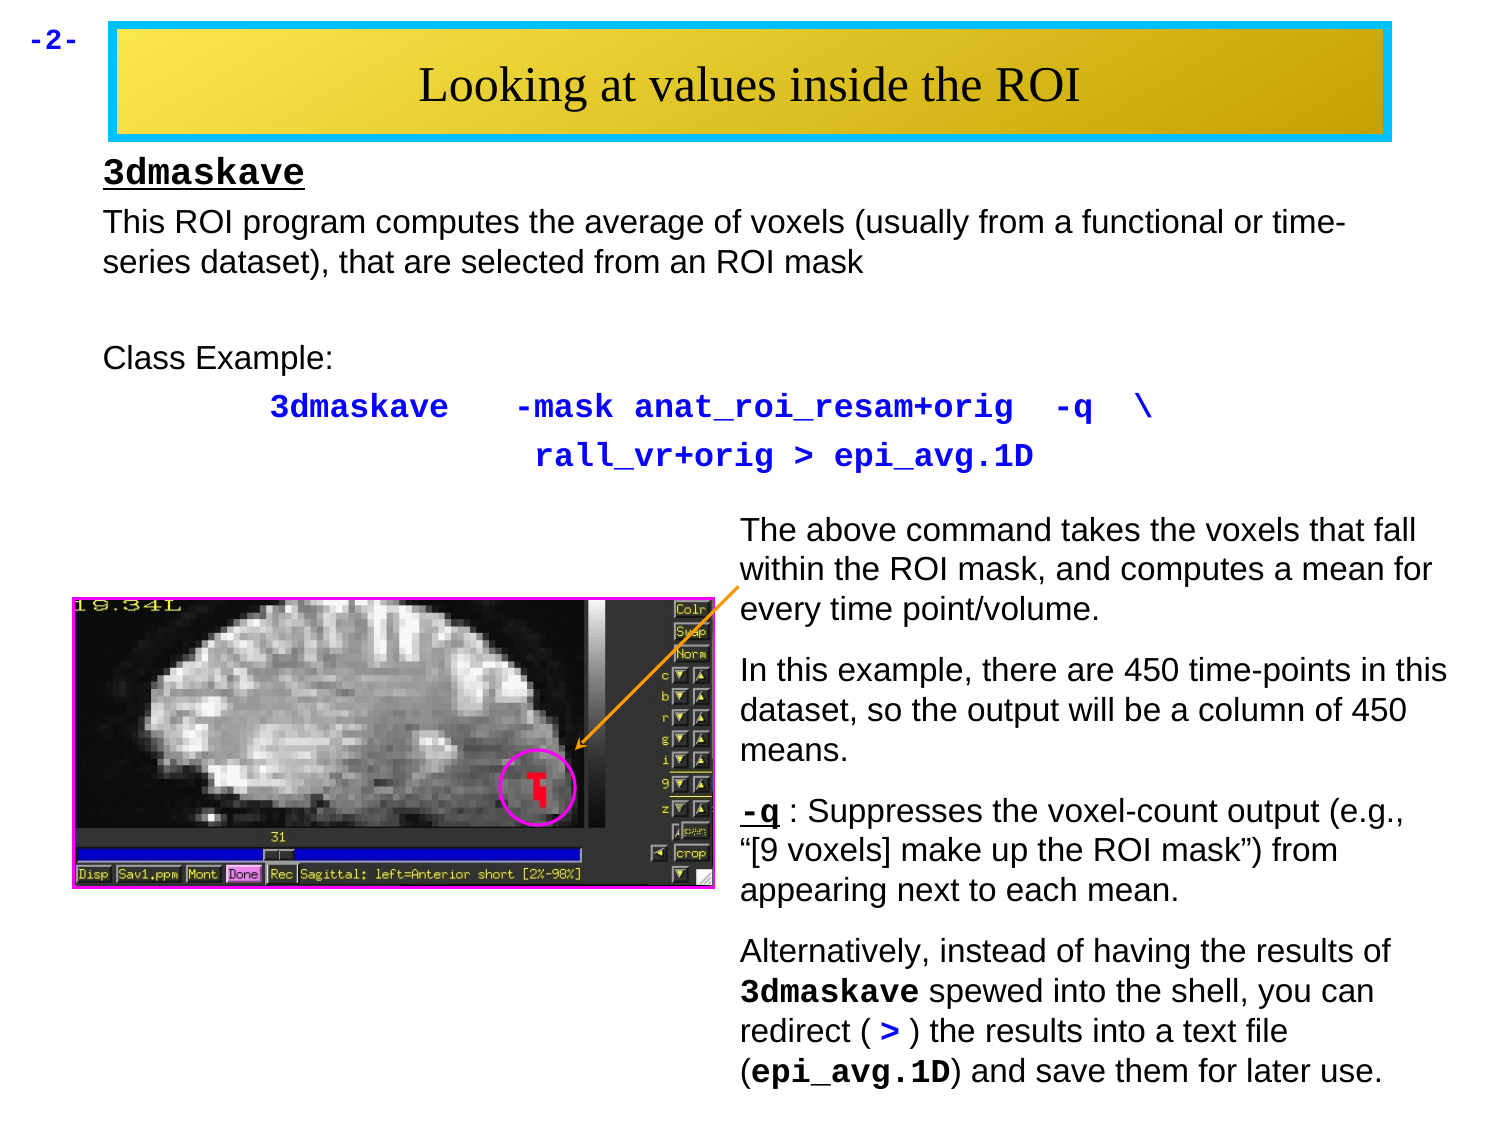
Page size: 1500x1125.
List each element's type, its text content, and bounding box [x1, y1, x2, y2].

text_box The above command takes the voxels that fall within the ROI mask, and computes a mean for every time point/volume. In this example, there are 450 time-points in this dataset, so the output will be a column of 450 means. -q : Suppresses the voxel-count output (e.g., “[9 voxels] make up the ROI mask”) from appearing next to each mean. Alternatively, instead of having the results of 3dmaskave spewed into the shell, you can redirect ( > ) the results into a text file (epi_avg.1D) and save them for later use. [725, 499, 1476, 1097]
title Looking at values inside the ROI [112, 25, 1388, 138]
list 3dmaskave This ROI program computes the average of voxels (usually from a functional or time-series dataset), that are selected from an ROI mask Class Example: 3dmaskave -mask anat_roi_resam+orig -q \ rall_vr+orig > epi_avg.1D [87, 87, 1450, 606]
picture [75, 600, 713, 886]
list 3dmaskave This ROI program computes the average of voxels (usually from a functional or time-series dataset), that are selected from an ROI mask Class Example: 3dmaskave -mask anat_roi_resam+orig -q \ rall_vr+orig > epi_avg.1D [87, 604, 1450, 1100]
